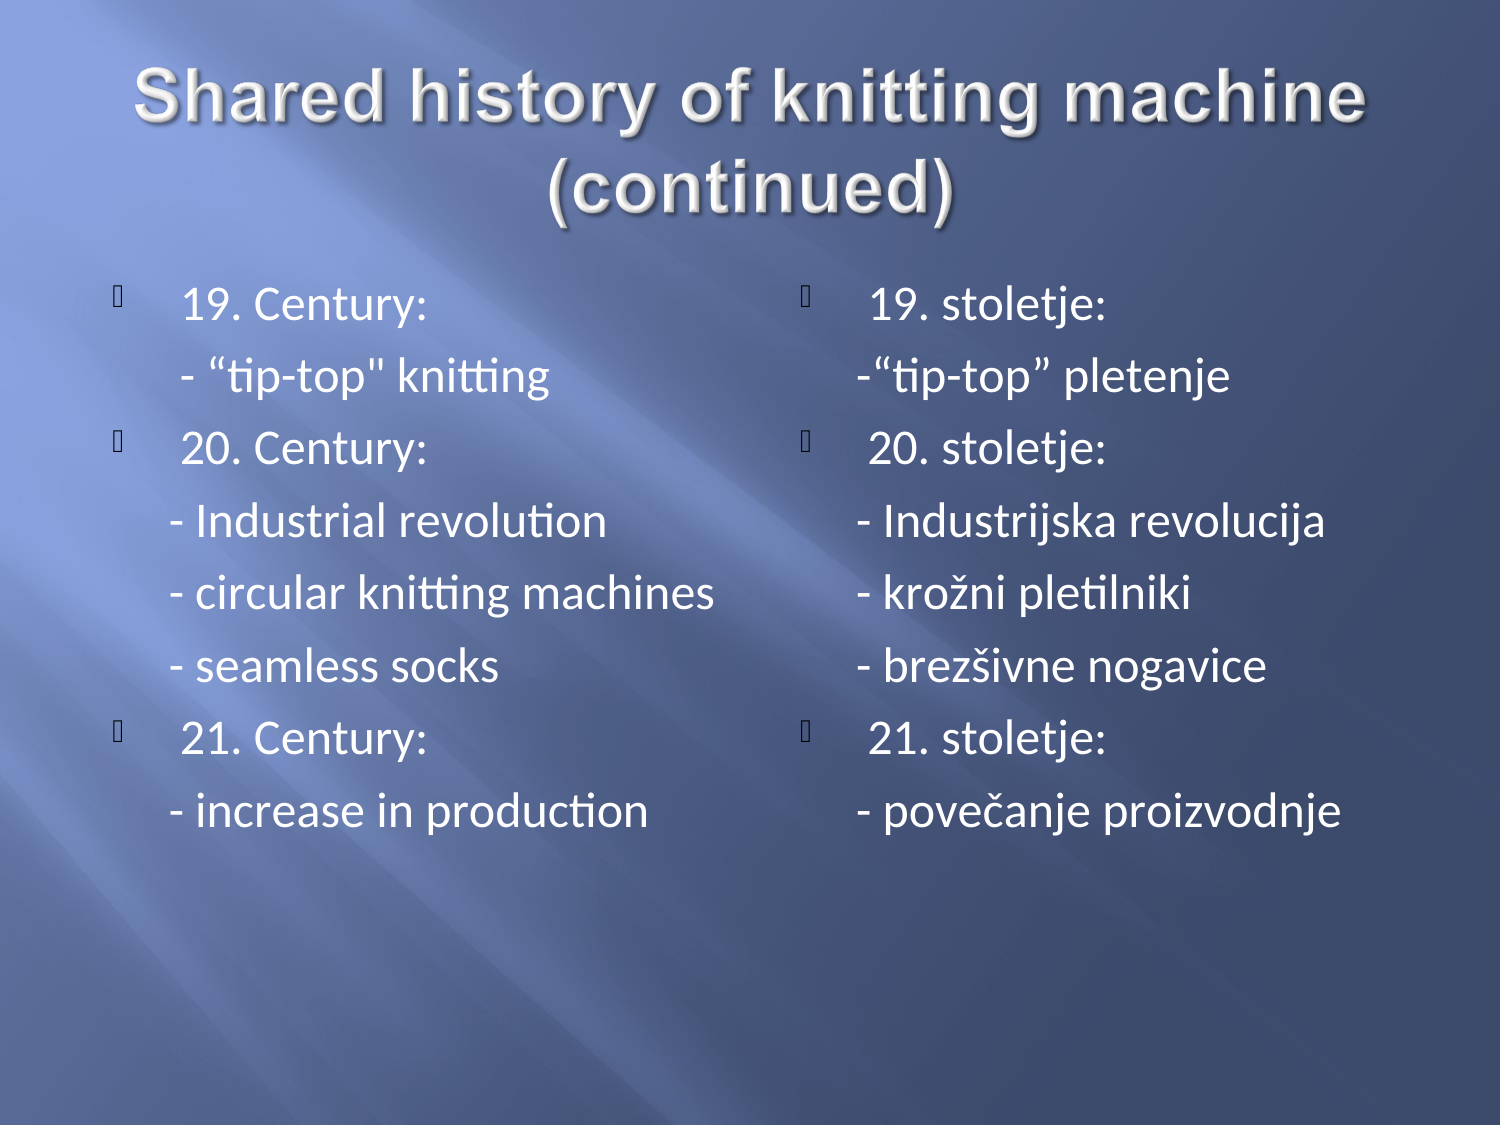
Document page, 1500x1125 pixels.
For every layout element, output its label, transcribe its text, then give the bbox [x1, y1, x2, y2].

text_box [75, 21, 1442, 285]
list 19. stoletje: -“tip-top” pletenje 20. stoletje: - Industrijska revolucija - krožni pletilniki - brezšivne nogavice 21. stoletje: - povečanje proizvodnje [762, 262, 1426, 1006]
list 19. Century: - “tip-top" knitting 20. Century: - Industrial revolution - circular knitting machines - seamless socks 21. Century: - increase in production [75, 262, 738, 1006]
picture [0, 0, 1500, 1125]
